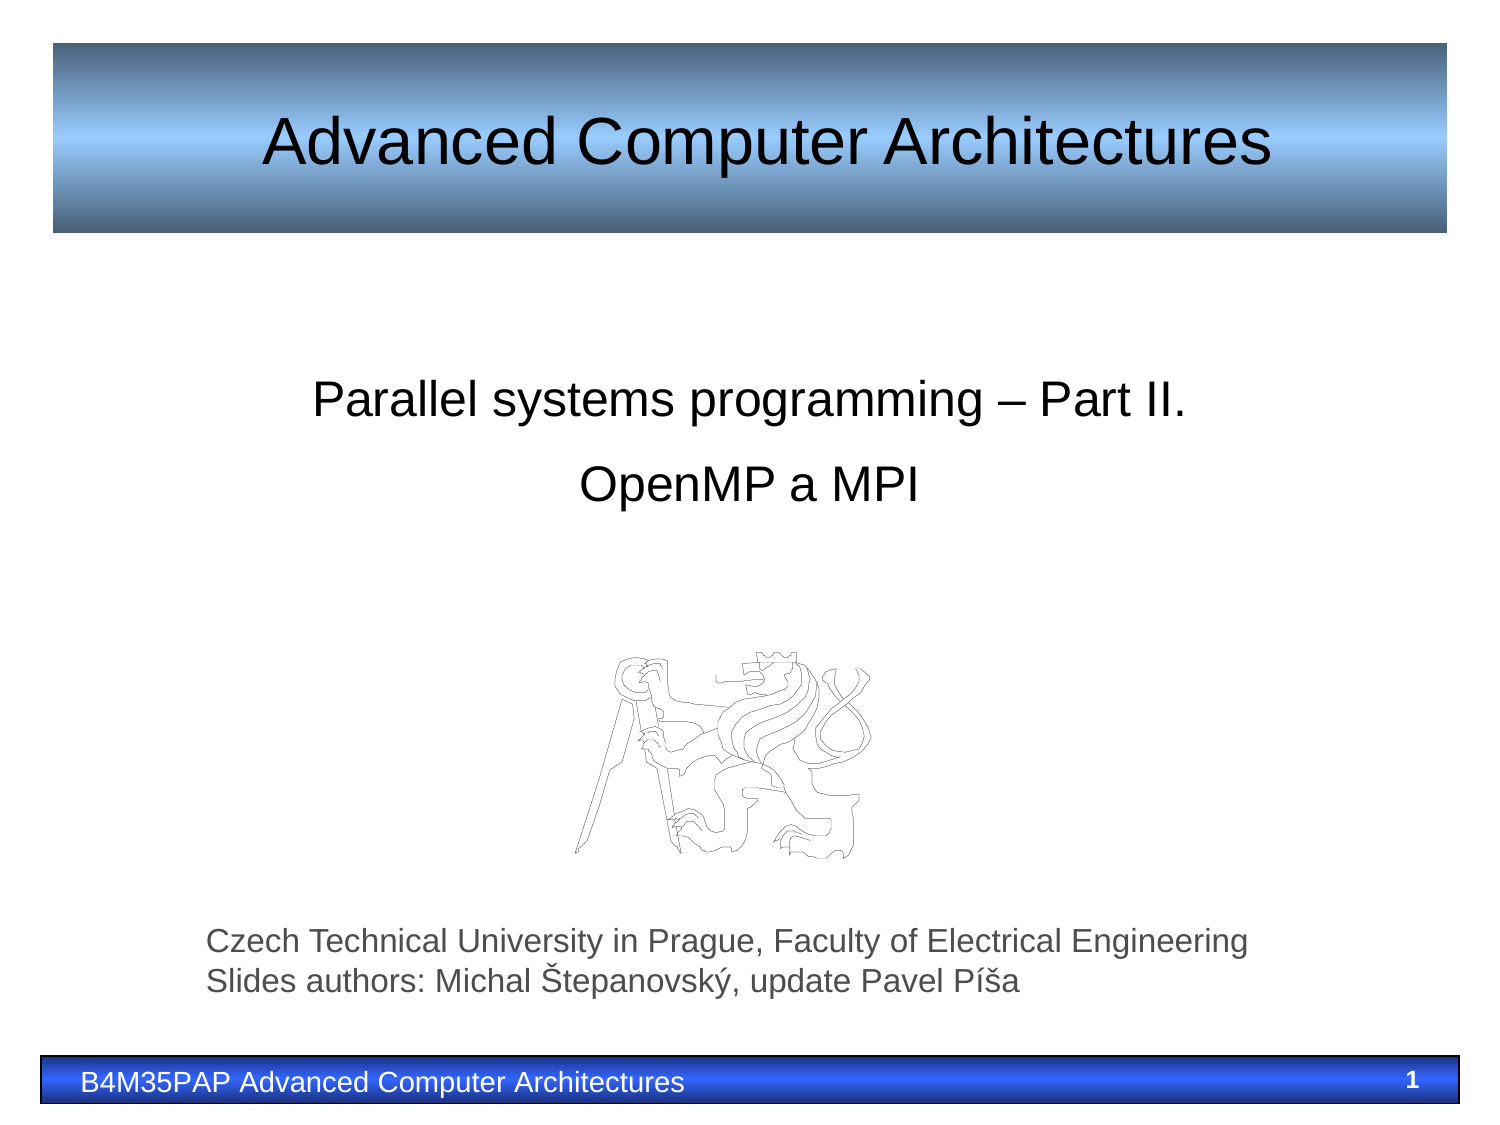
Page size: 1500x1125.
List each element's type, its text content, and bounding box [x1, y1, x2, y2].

text_box Advanced Computer Architectures [53, 43, 1447, 233]
text_box Parallel systems programming – Part II. OpenMP a MPI [53, 359, 1447, 520]
chart [571, 649, 877, 865]
text_box Czech Technical University in Prague, Faculty of Electrical Engineering Slides authors: Michal Štepanovský, update Pavel Píša [191, 911, 1270, 1007]
